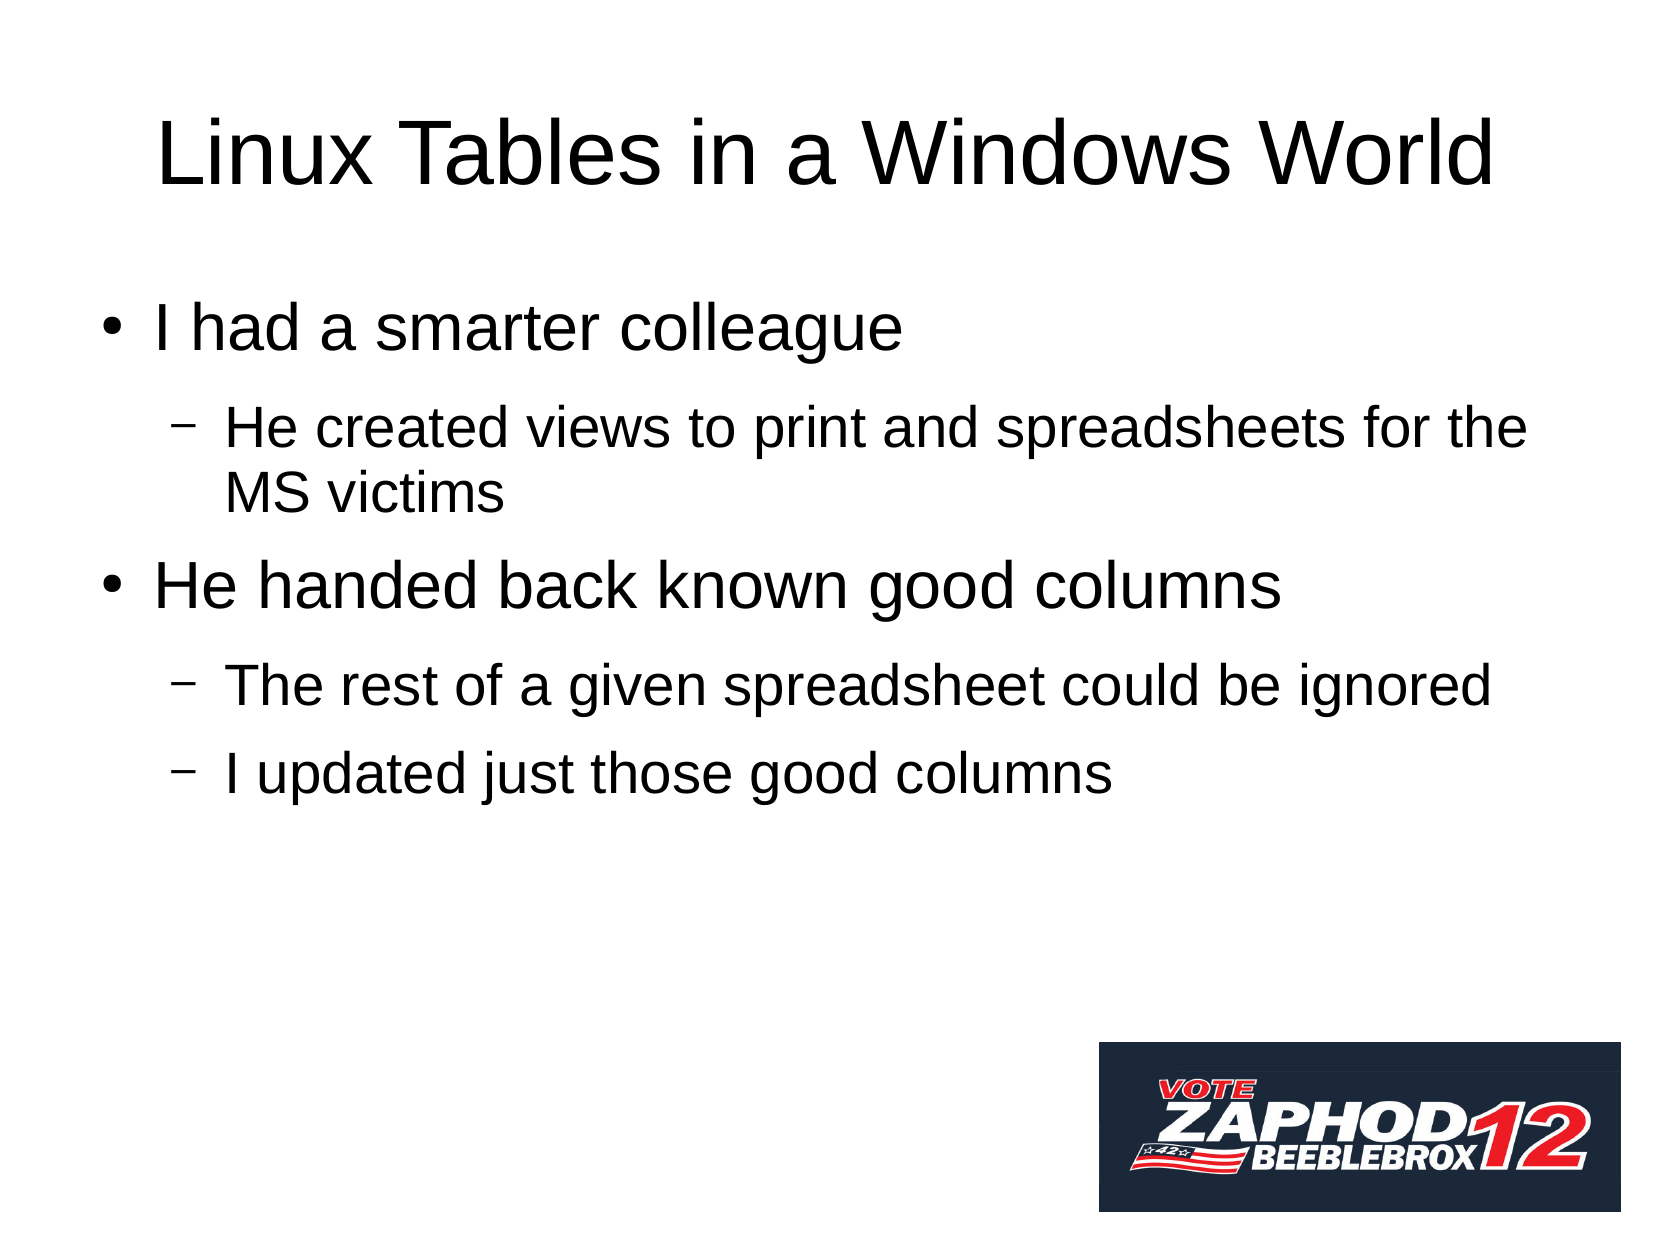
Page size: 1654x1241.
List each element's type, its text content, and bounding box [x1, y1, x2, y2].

list I had a smarter colleague He created views to print and spreadsheets for the MS victims He handed back known good columns The rest of a given spreadsheet could be ignored I updated just those good columns [82, 290, 1571, 1010]
title Linux Tables in a Windows World [82, 49, 1571, 257]
picture [1099, 1042, 1621, 1212]
